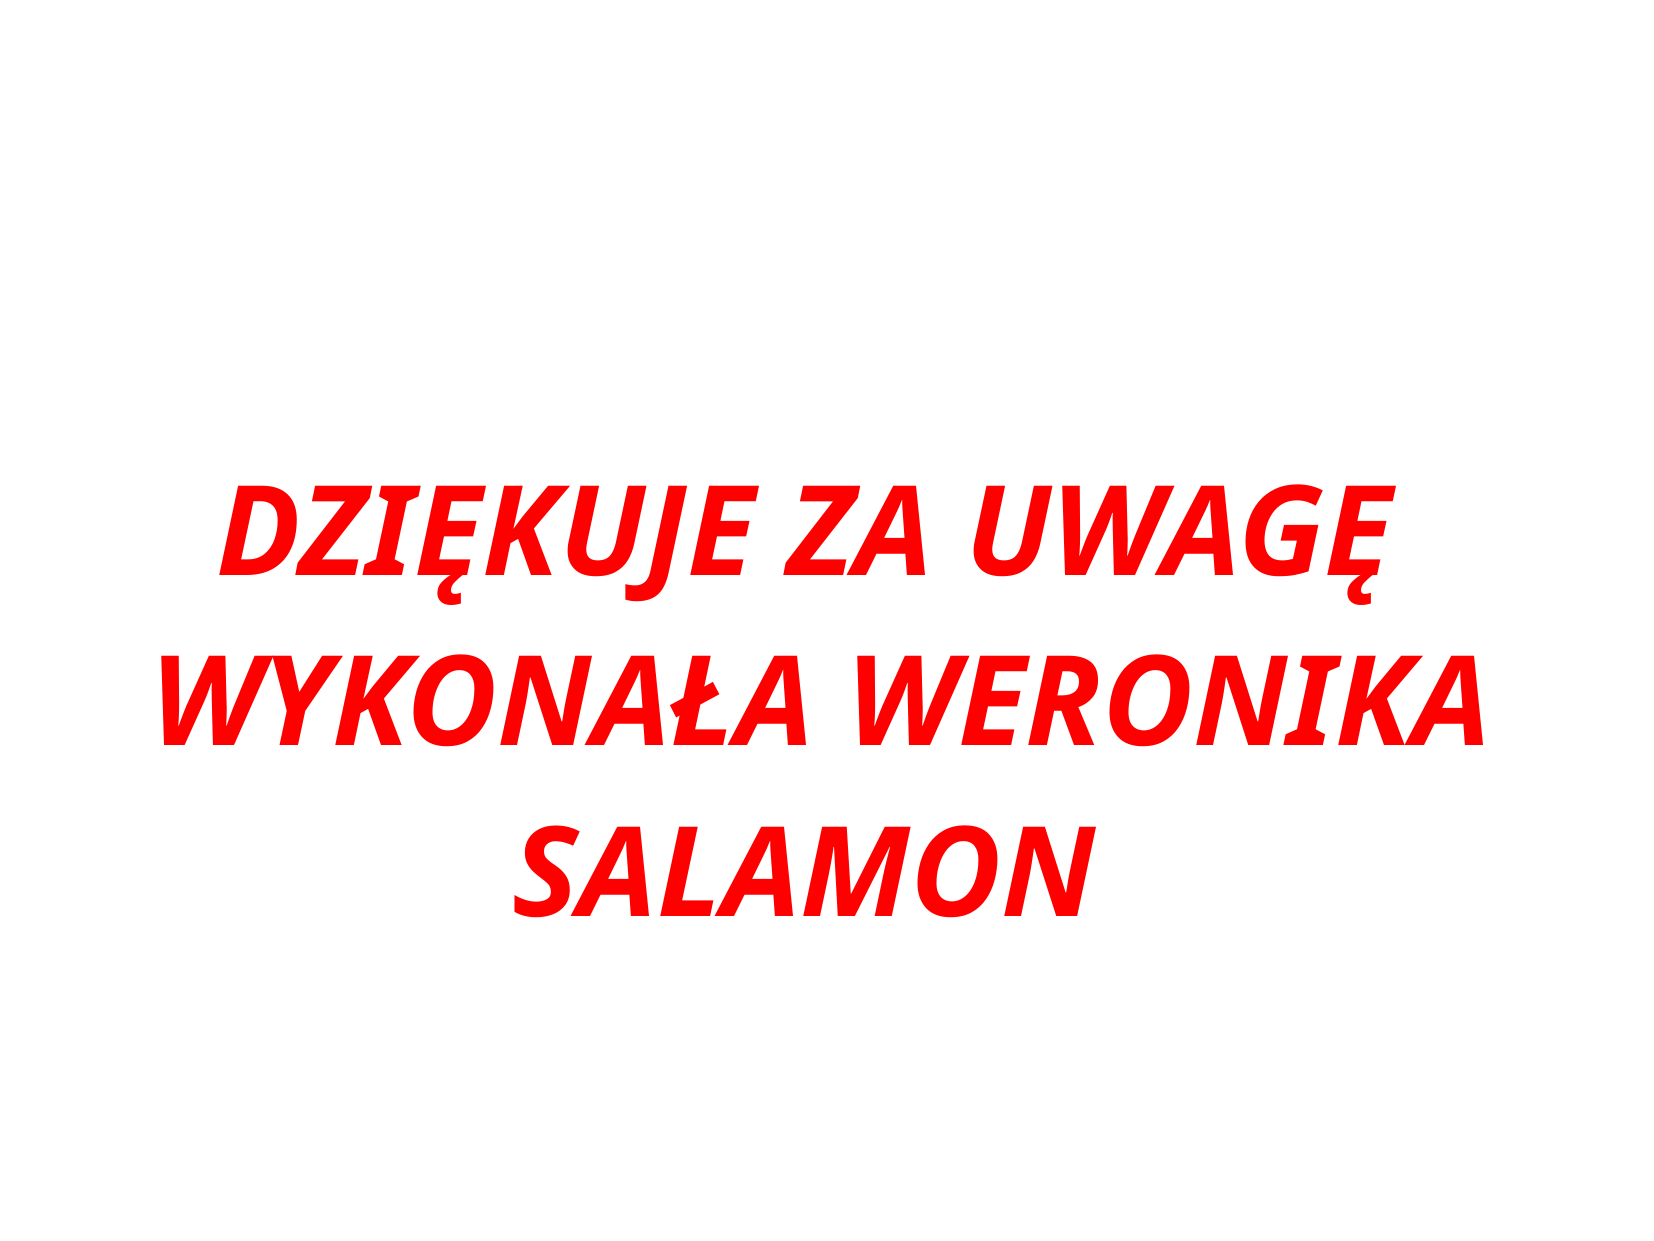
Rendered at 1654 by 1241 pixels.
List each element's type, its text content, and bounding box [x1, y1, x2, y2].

subtitle DZIĘKUJE ZA UWAGĘ WYKONAŁA WERONIKA SALAMON [76, 295, 1565, 1099]
